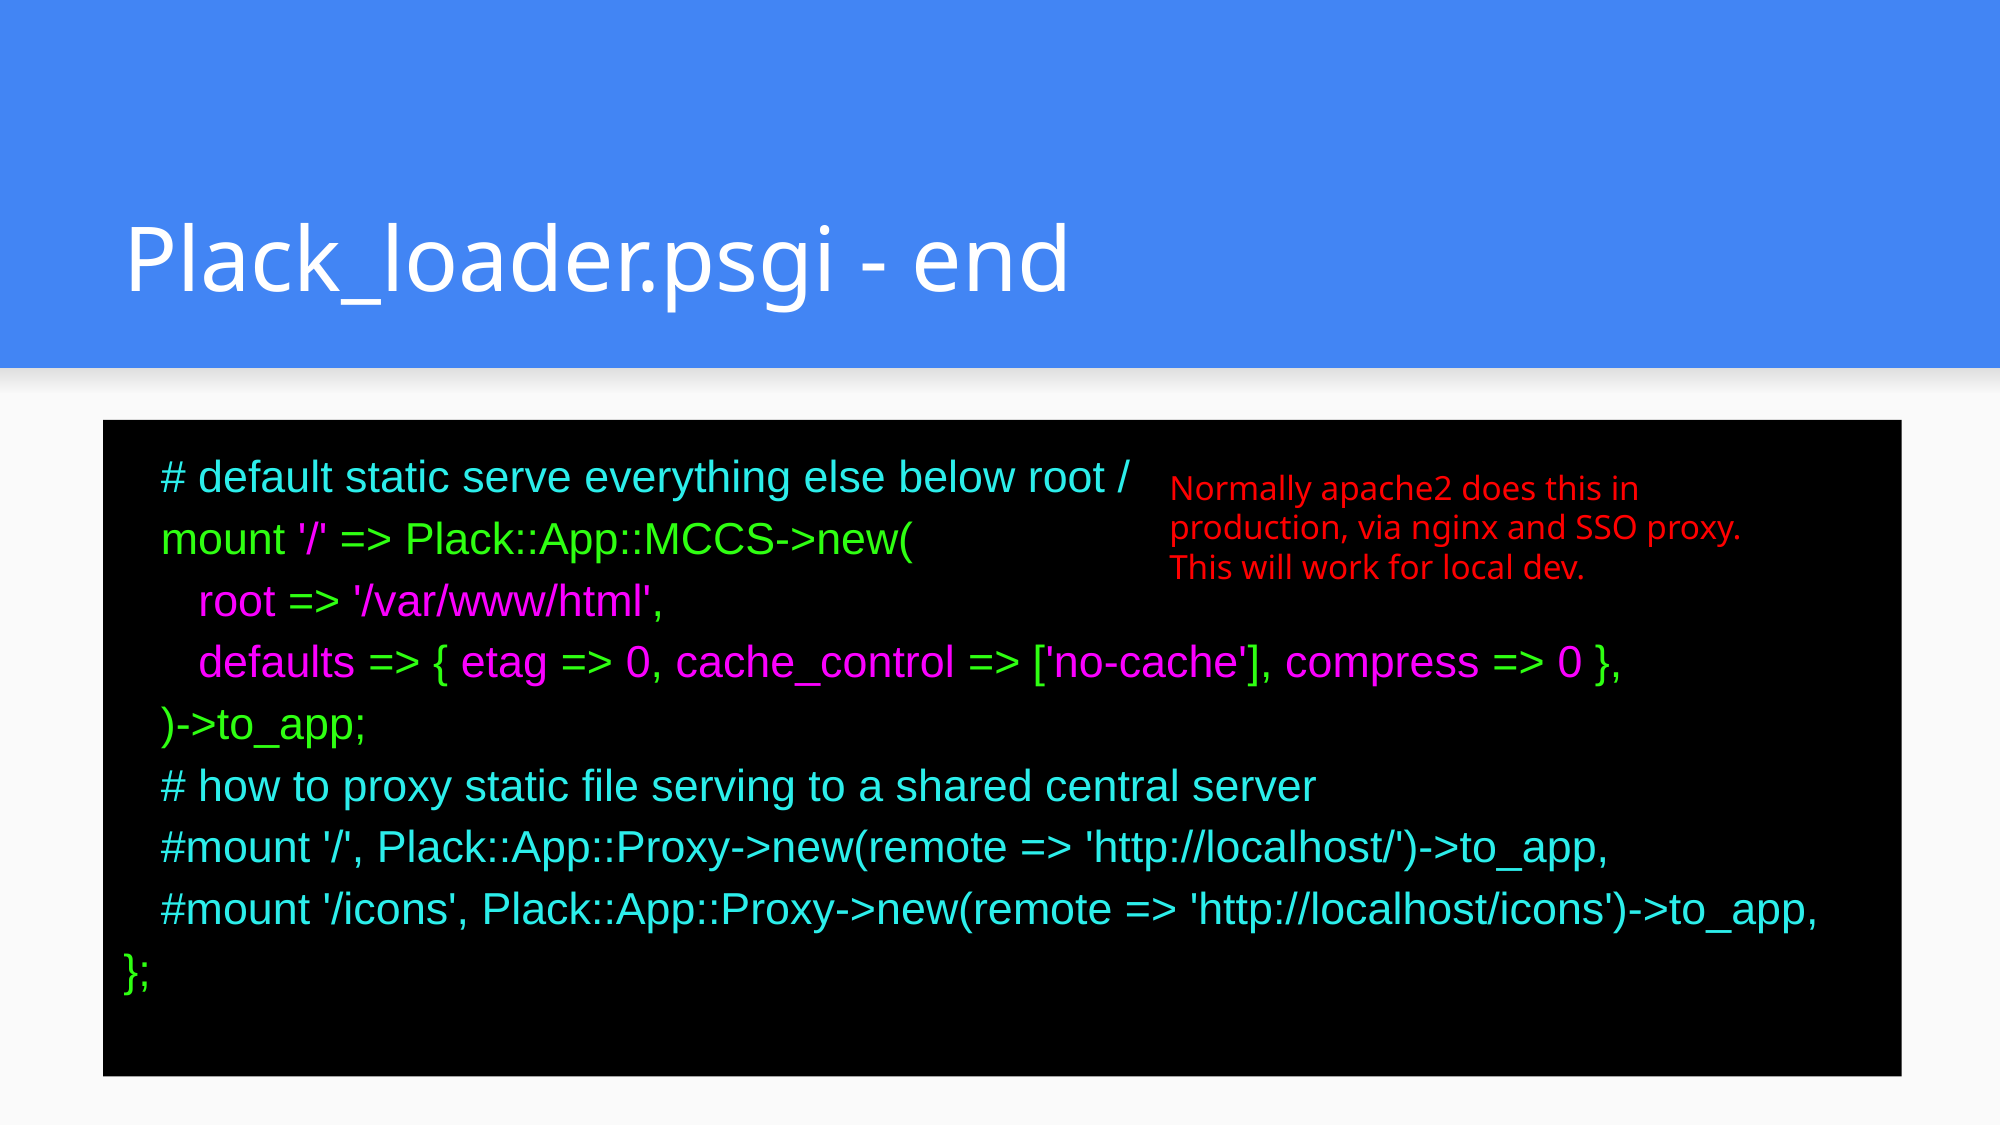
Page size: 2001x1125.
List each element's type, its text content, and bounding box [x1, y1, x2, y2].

list # default static serve everything else below root / mount '/' => Plack::App::MCCS->new( root => '/var/www/html', defaults => { etag => 0, cache_control => ['no-cache'], compress => 0 }, )->to_app; # how to proxy static file serving to a shared central server #mount '/', Plack::App::Proxy->new(remote => 'http://localhost/')->to_app, #mount '/icons', Plack::App::Proxy->new(remote => 'http://localhost/icons')->to_app, }; [103, 419, 1902, 1077]
title Plack_loader.psgi - end [103, 161, 1902, 330]
text_box Normally apache2 does this in production, via nginx and SSO proxy. This will work for local dev. [1154, 451, 1828, 568]
